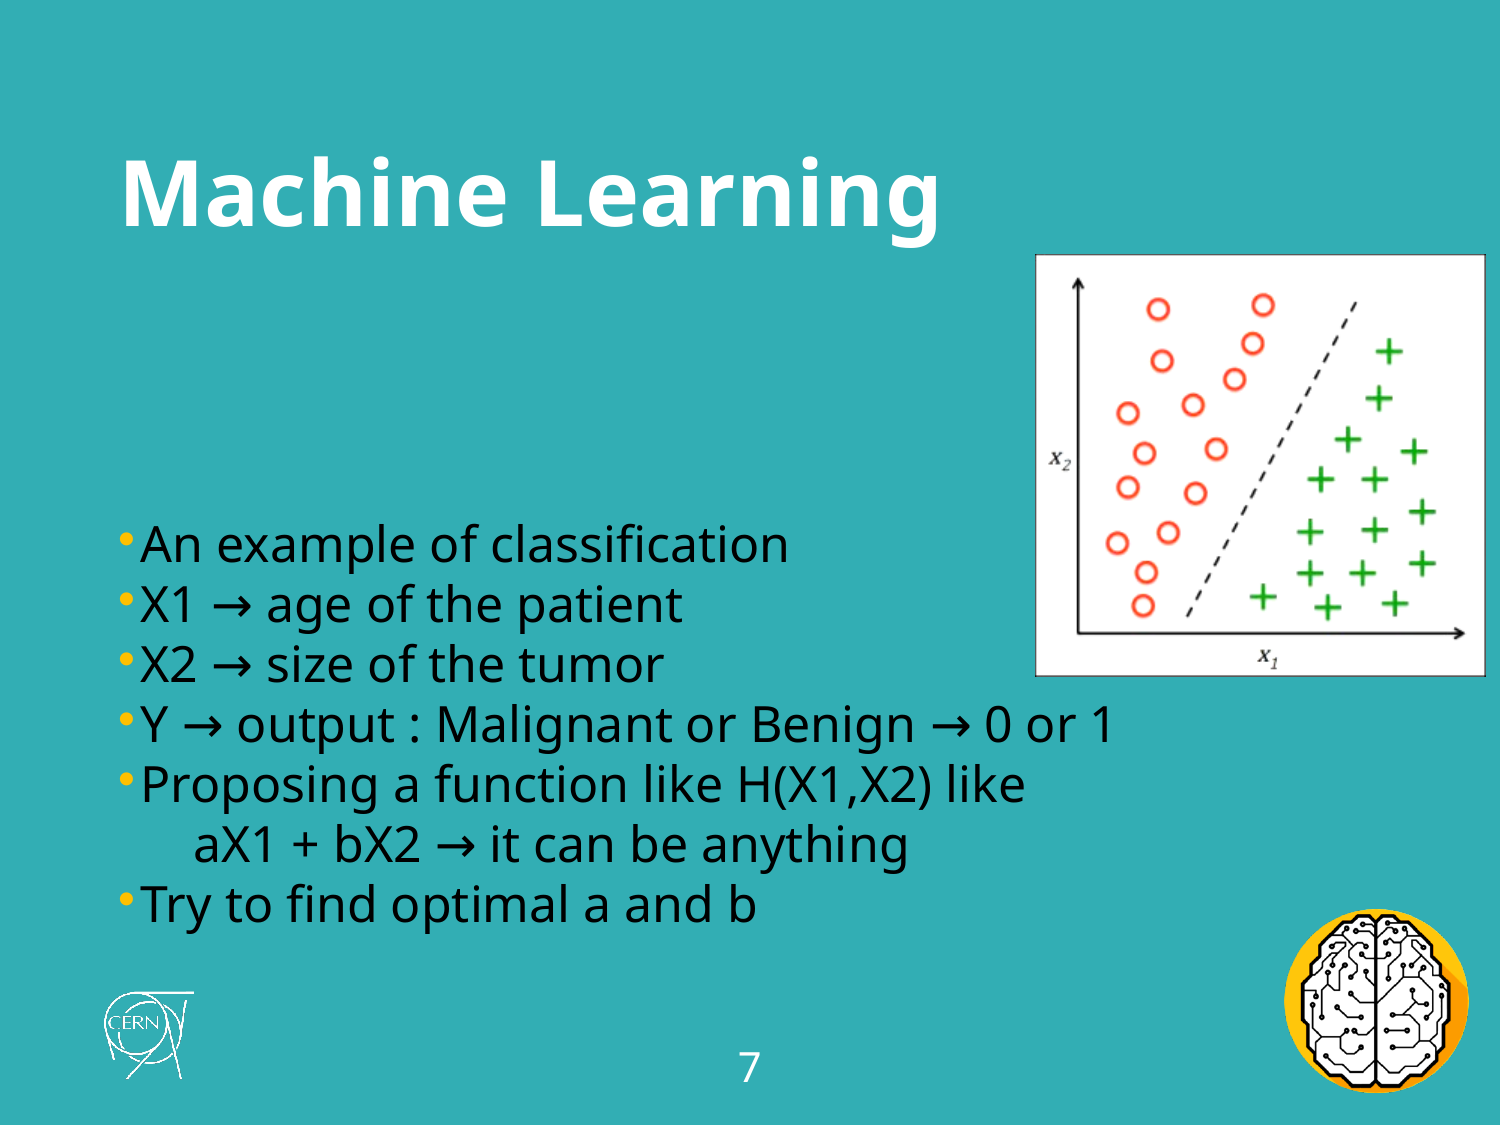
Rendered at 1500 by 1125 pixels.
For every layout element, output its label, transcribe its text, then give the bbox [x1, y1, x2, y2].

picture [103, 991, 195, 1080]
picture [1277, 902, 1474, 1099]
title Machine Learning [103, 130, 1397, 263]
picture [1035, 254, 1486, 677]
list An example of classification X1 → age of the patient X2 → size of the tumor Y → output : Malignant or Benign → 0 or 1 Proposing a function like H(X1,X2) like aX1 + bX2 → it can be anything Try to find optimal a and b [103, 452, 1239, 992]
slide_number <number> [581, 1038, 919, 1099]
